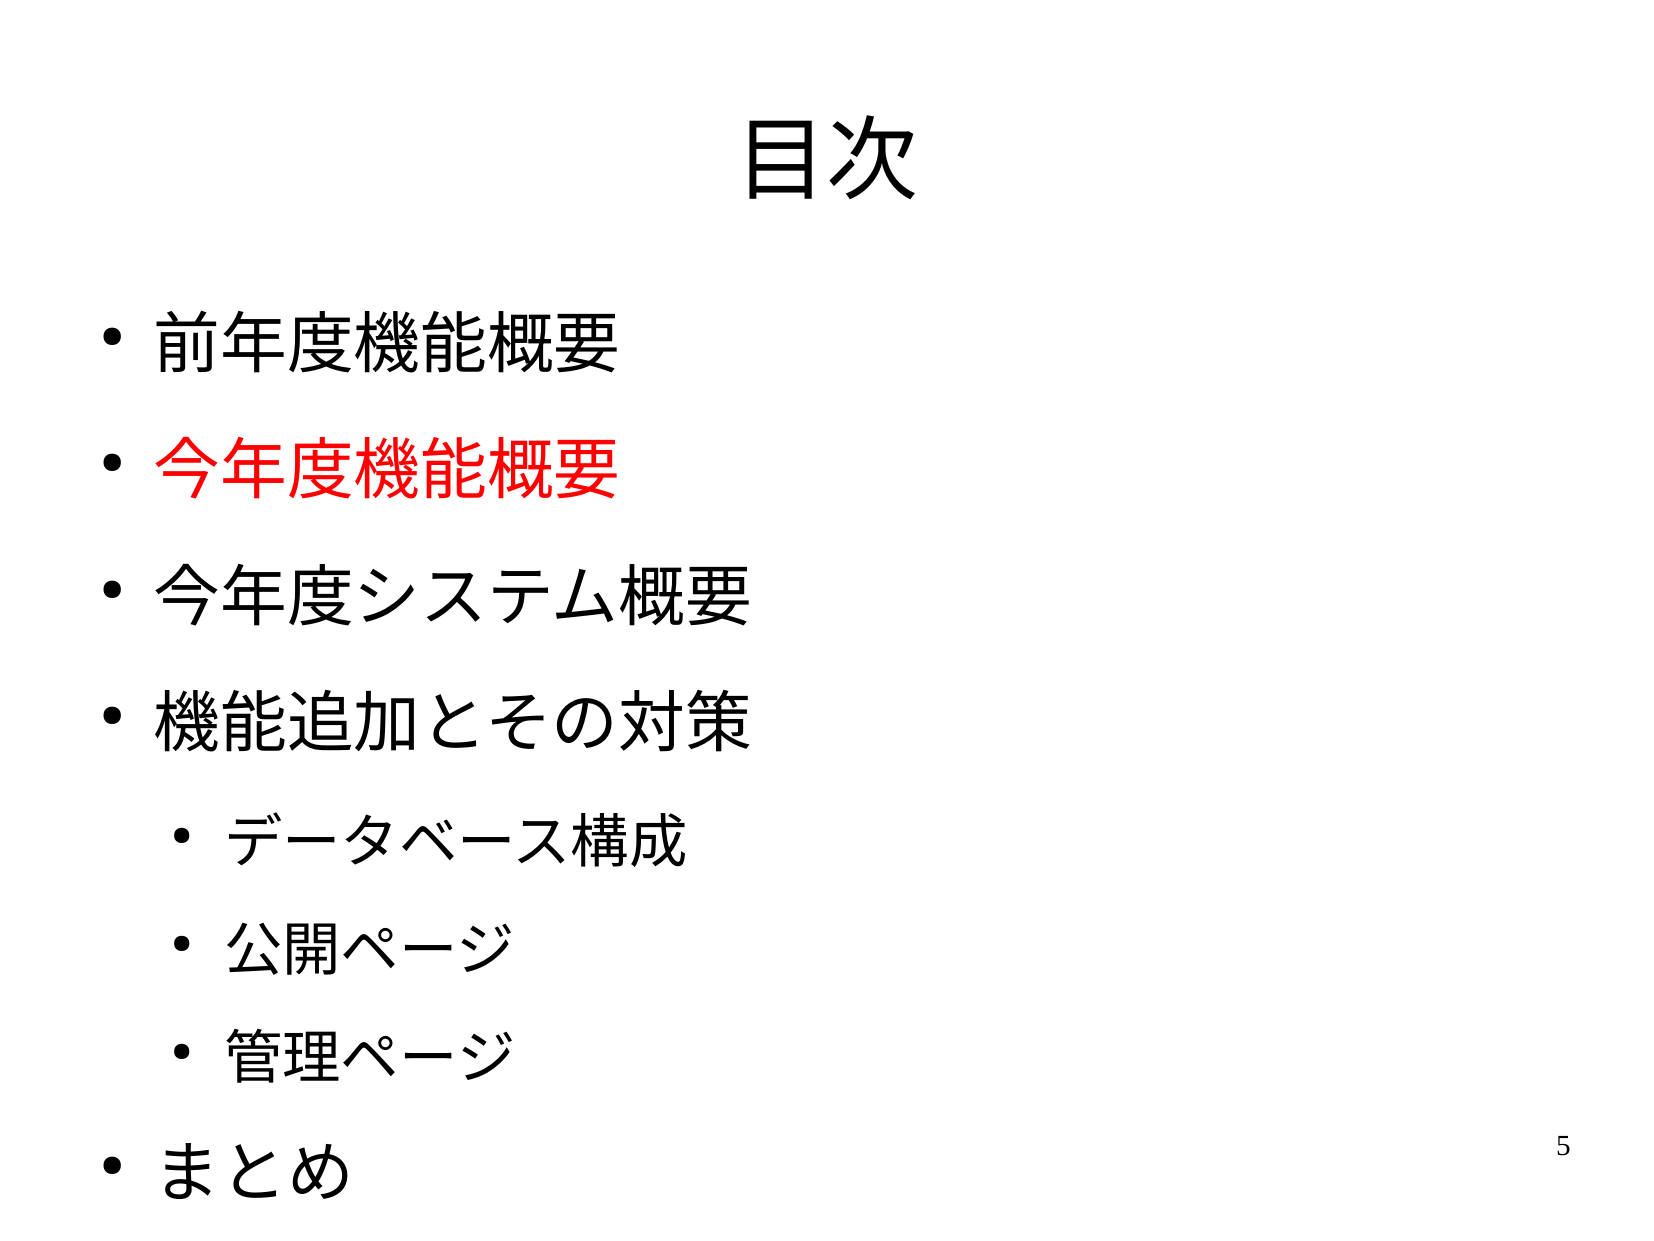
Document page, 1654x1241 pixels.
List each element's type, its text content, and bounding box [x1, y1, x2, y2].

title 目次 [82, 49, 1571, 257]
list 前年度機能概要 今年度機能概要 今年度システム概要 機能追加とその対策 データベース構成 公開ページ 管理ページ まとめ デモ 今後の課題 [82, 290, 1571, 1181]
